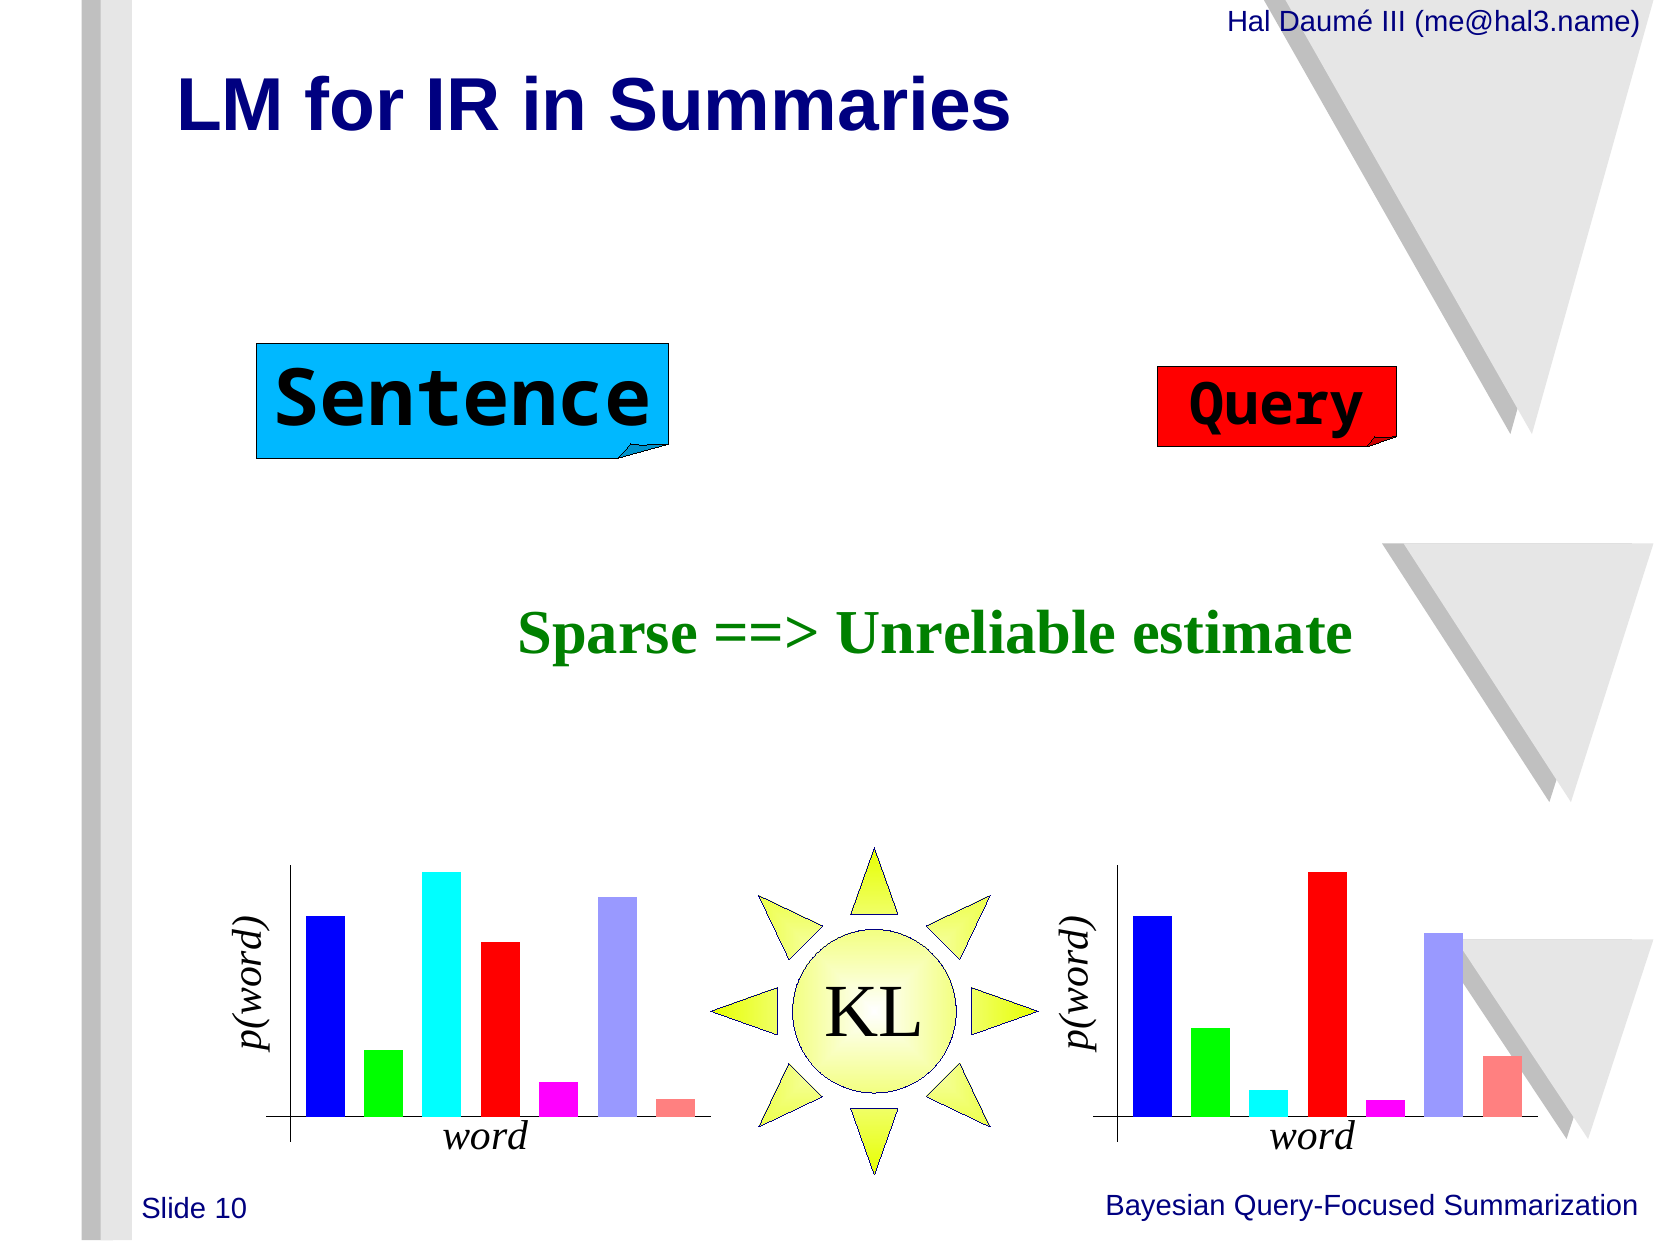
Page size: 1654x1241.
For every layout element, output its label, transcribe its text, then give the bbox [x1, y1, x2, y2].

text_box p(word) [1050, 915, 1101, 1051]
title LM for IR in Summaries [176, 44, 1509, 166]
text_box KL [926, 895, 991, 960]
text_box KL [850, 1108, 898, 1175]
text_box KL [971, 987, 1039, 1035]
text_box KL [792, 929, 957, 1094]
text_box KL [926, 1063, 991, 1127]
text_box KL [758, 1063, 823, 1127]
text_box word [442, 1112, 529, 1163]
text_box KL [850, 847, 898, 915]
text_box KL [710, 987, 778, 1035]
text_box Sentence [256, 343, 669, 459]
text_box p(word) [223, 915, 274, 1051]
text_box Sparse ==> Unreliable estimate [517, 598, 1357, 680]
text_box word [1269, 1112, 1356, 1163]
text_box Query [1157, 366, 1397, 447]
text_box KL [758, 895, 823, 960]
